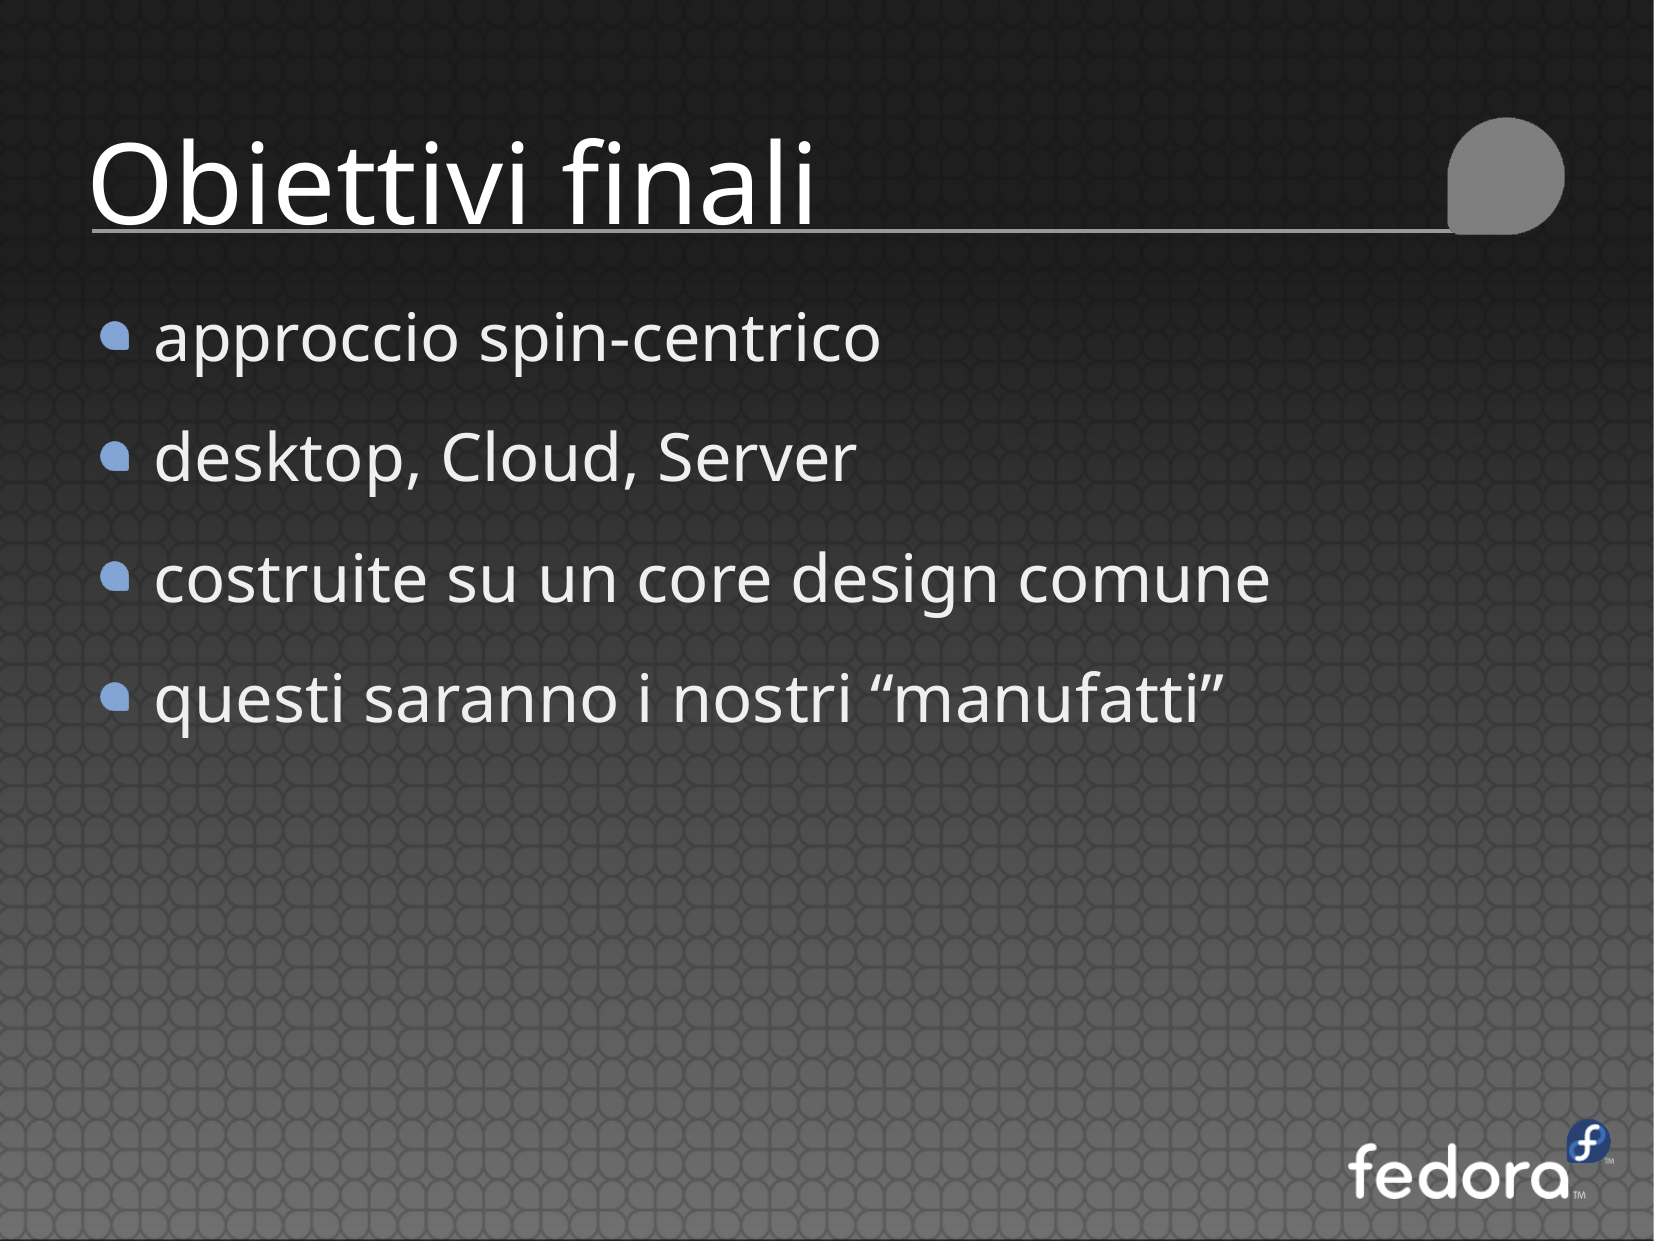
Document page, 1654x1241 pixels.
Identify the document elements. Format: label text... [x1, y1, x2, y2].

title Obiettivi finali [86, 112, 1576, 249]
picture [0, 0, 1654, 1241]
list approccio spin-centrico desktop, Cloud, Server costruite su un core design comune questi saranno i nostri “manufatti” [82, 290, 1571, 1109]
